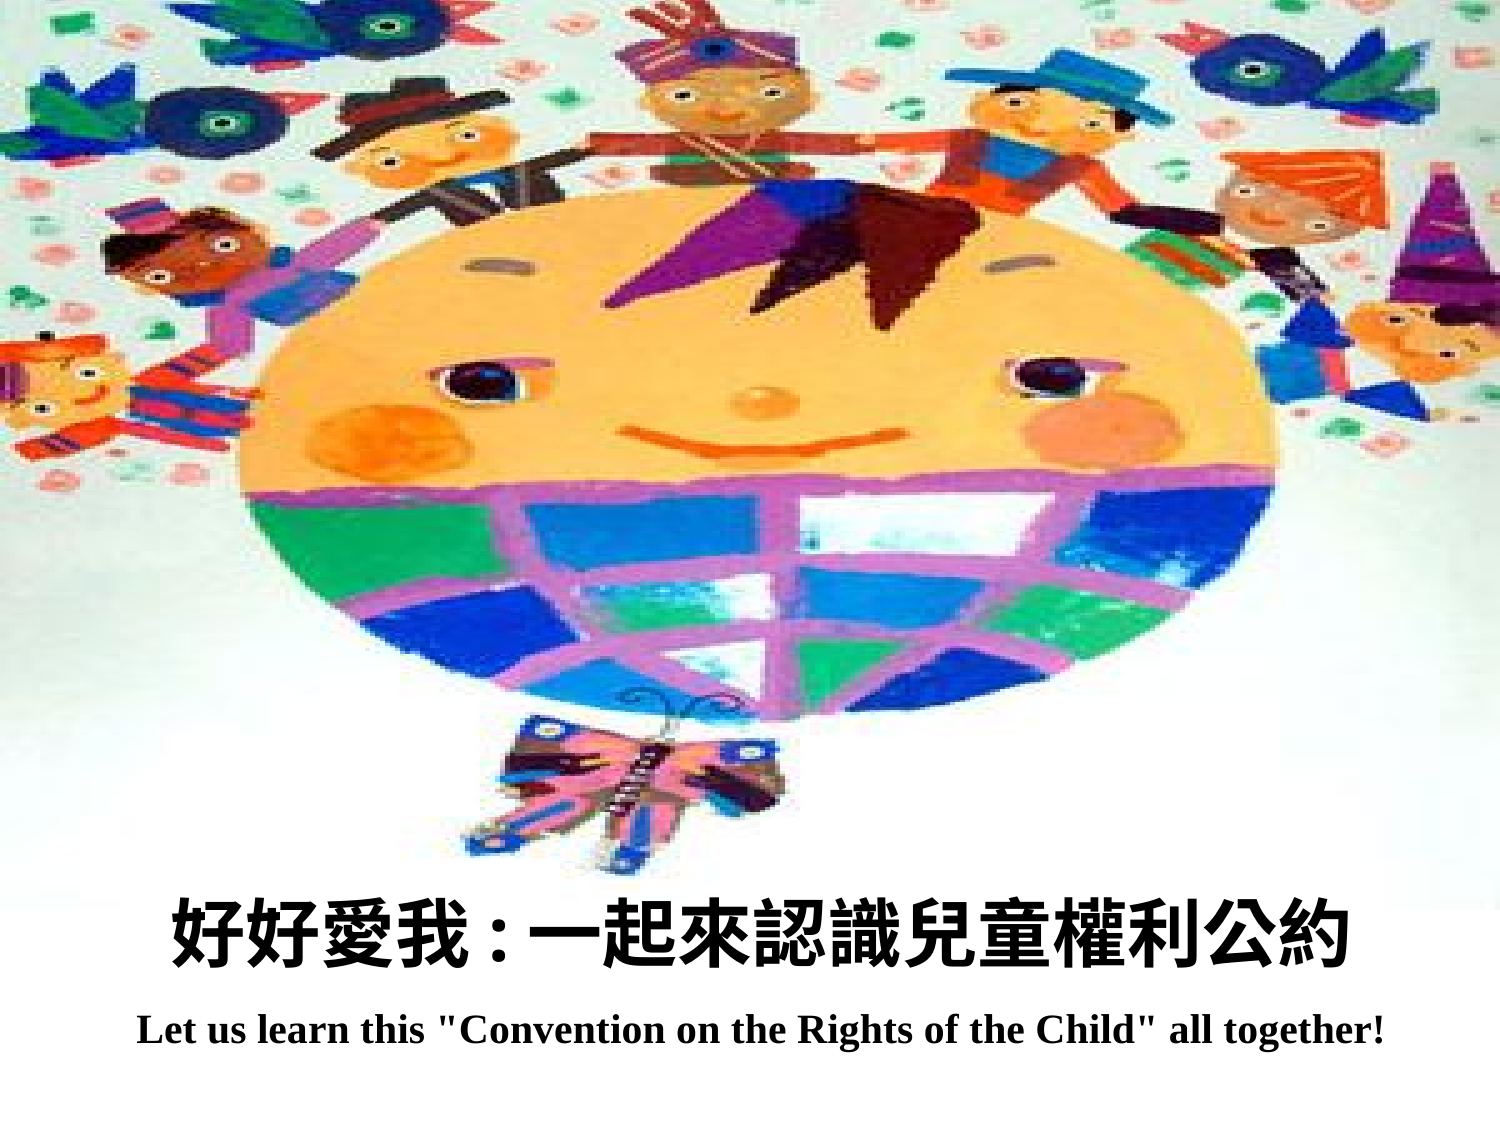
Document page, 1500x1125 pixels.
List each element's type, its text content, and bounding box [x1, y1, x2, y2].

picture [0, 0, 1500, 910]
text_box 好好愛我:一起來認識兒童權利公約 Let us learn this "Convention on the Rights of the Child" all together! [53, 834, 1471, 1125]
